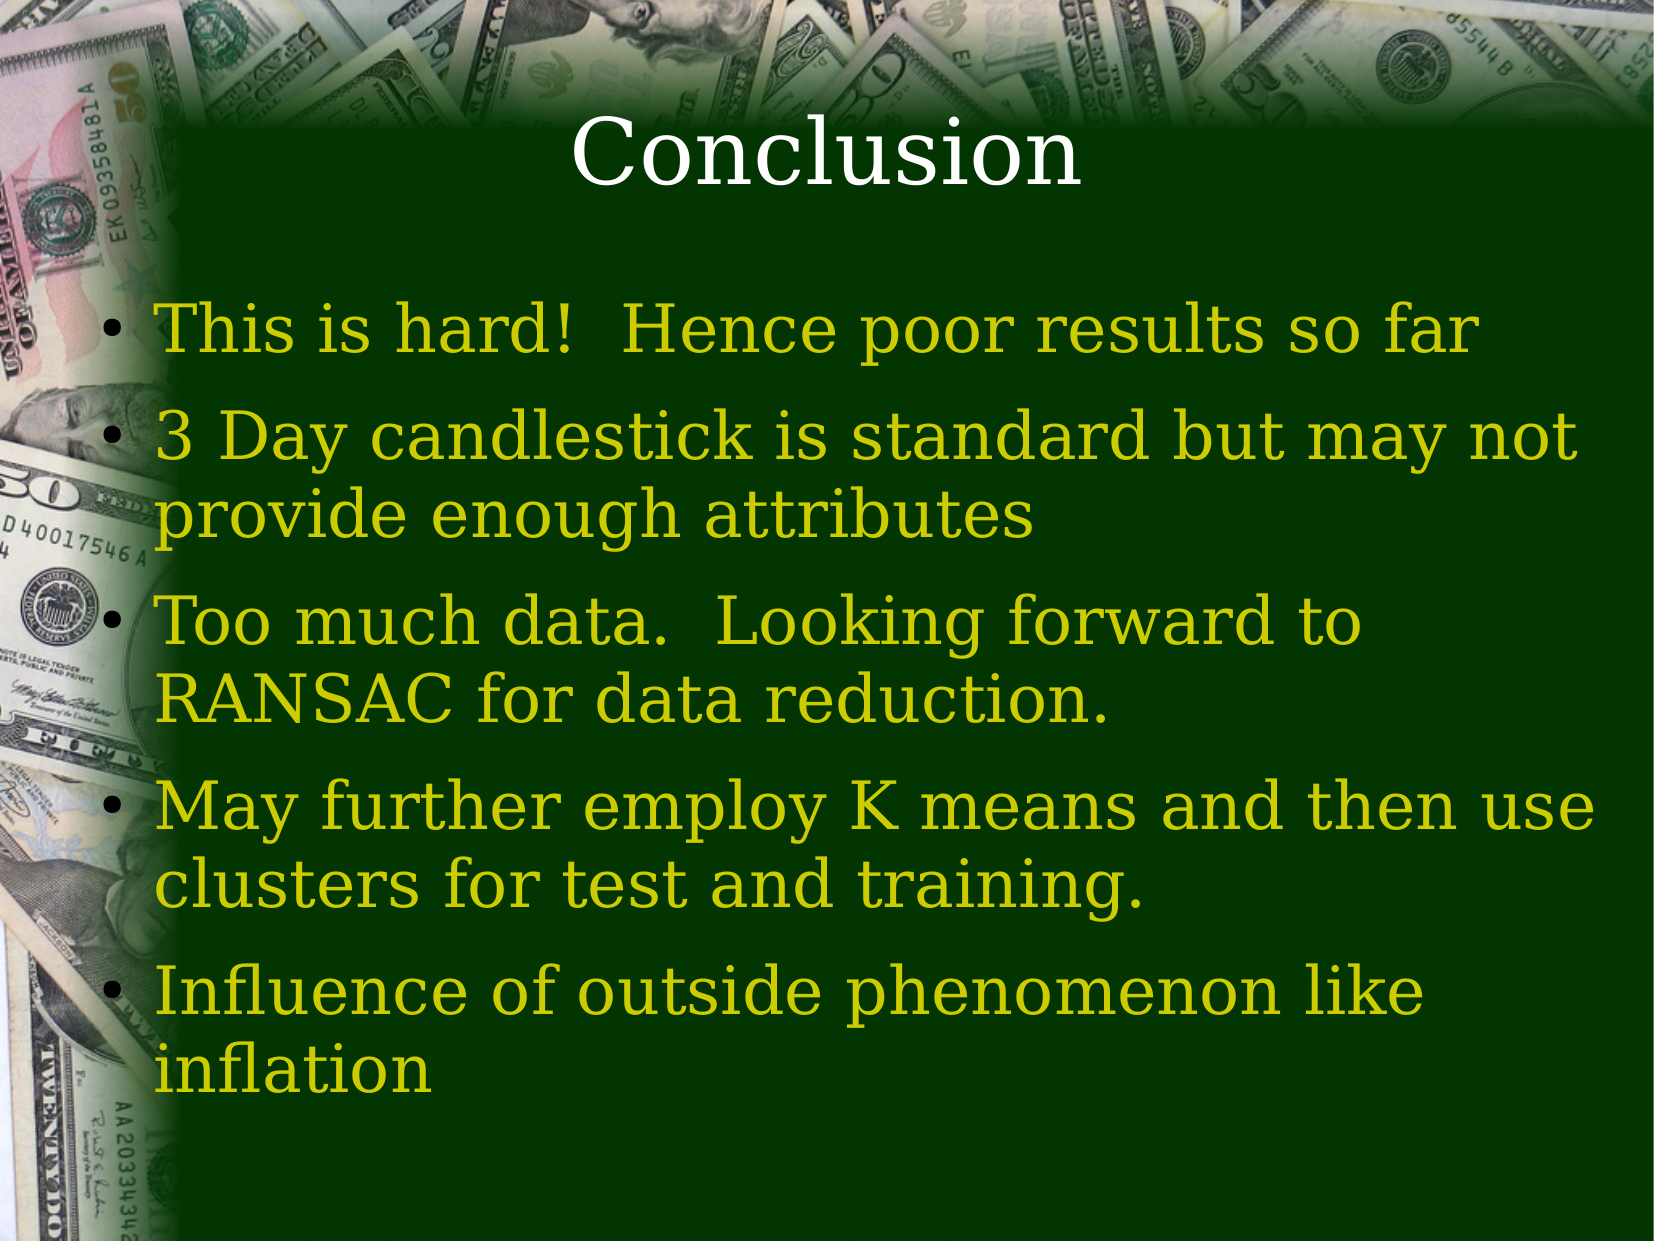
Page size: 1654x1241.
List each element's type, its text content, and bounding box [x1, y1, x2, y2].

list This is hard! Hence poor results so far 3 Day candlestick is standard but may not provide enough attributes Too much data. Looking forward to RANSAC for data reduction. May further employ K means and then use clusters for test and training. Influence of outside phenomenon like inflation [82, 290, 1654, 1241]
title Conclusion [82, 49, 1571, 257]
picture [0, 0, 1654, 1241]
